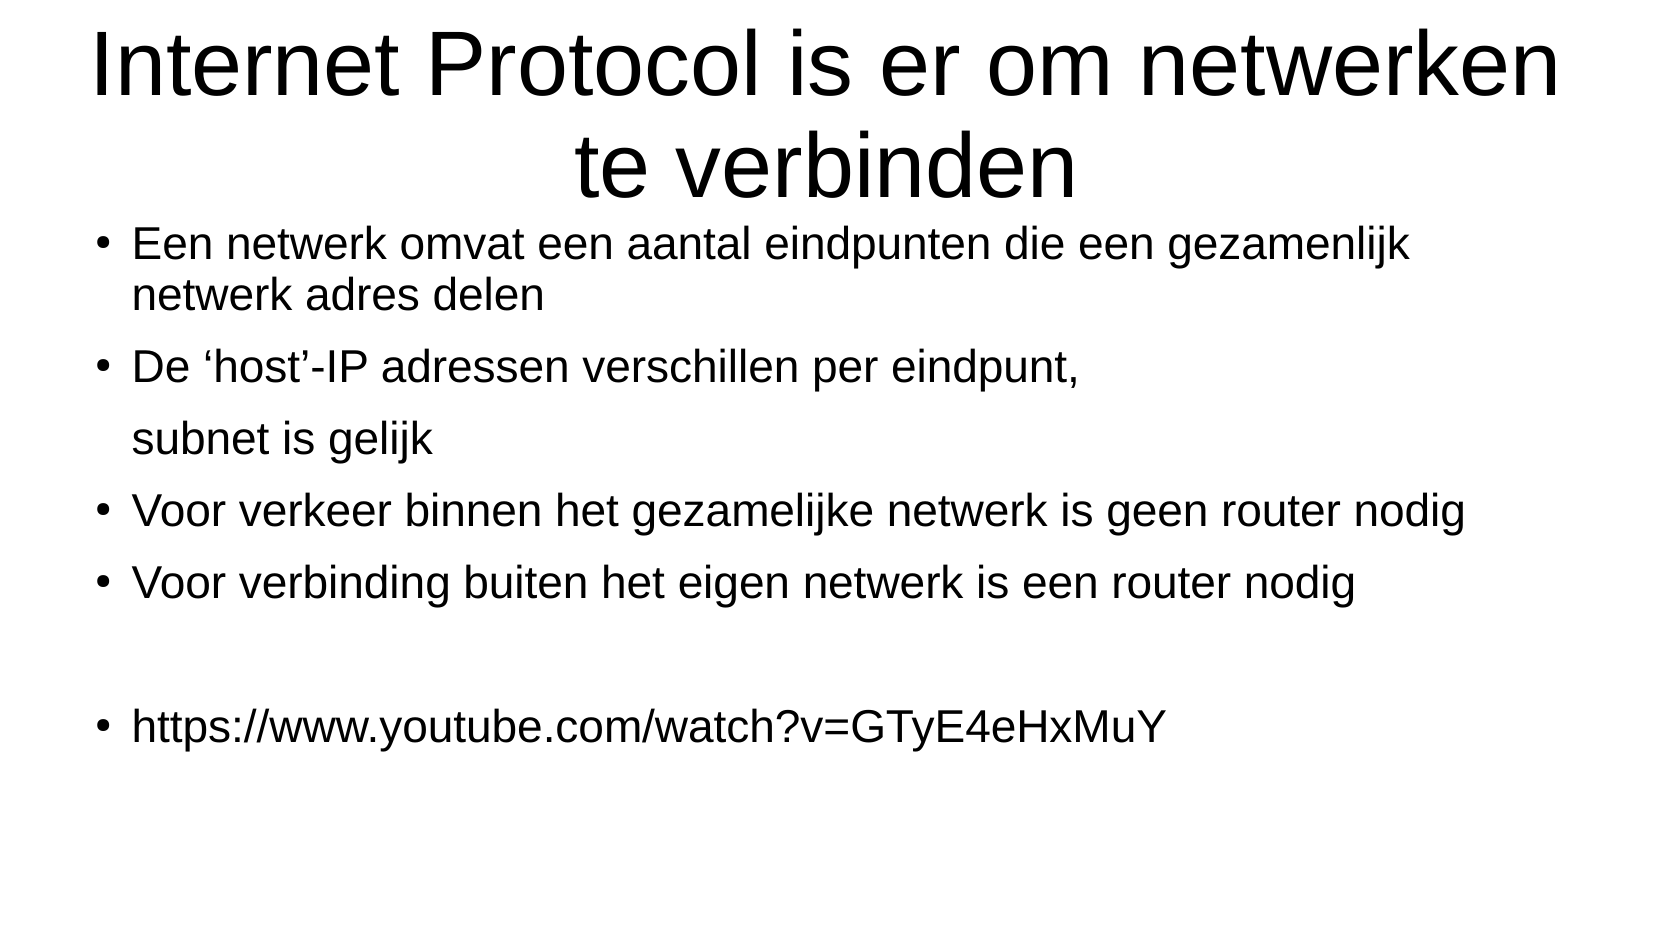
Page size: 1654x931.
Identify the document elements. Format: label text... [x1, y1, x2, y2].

list Een netwerk omvat een aantal eindpunten die een gezamenlijk netwerk adres delen De ‘host’-IP adressen verschillen per eindpunt, subnet is gelijk Voor verkeer binnen het gezamelijke netwerk is geen router nodig Voor verbinding buiten het eigen netwerk is een router nodig https://www.youtube.com/watch?v=GTyE4eHxMuY [82, 217, 1571, 758]
title Internet Protocol is er om netwerken te verbinden [82, 12, 1571, 217]
